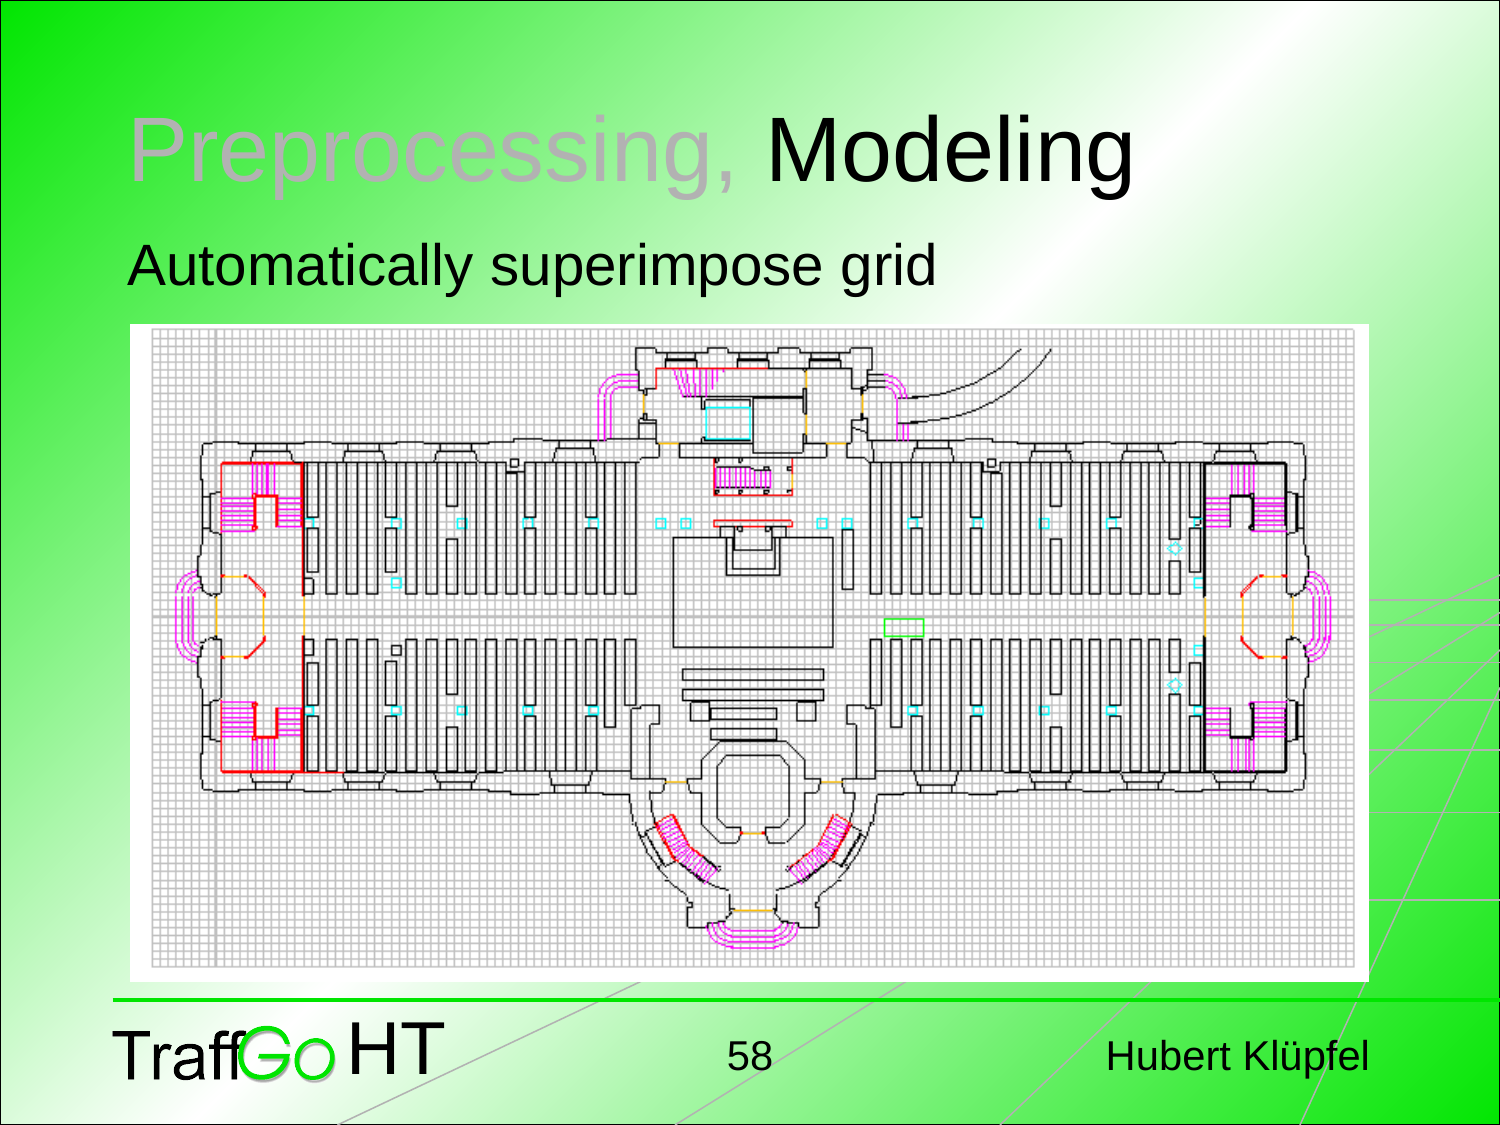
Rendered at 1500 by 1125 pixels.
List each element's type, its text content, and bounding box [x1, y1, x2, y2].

list Automatically superimpose grid [112, 224, 1388, 1000]
title Preprocessing, Modeling [112, 87, 1388, 213]
picture [112, 1024, 338, 1085]
picture [130, 324, 1369, 982]
